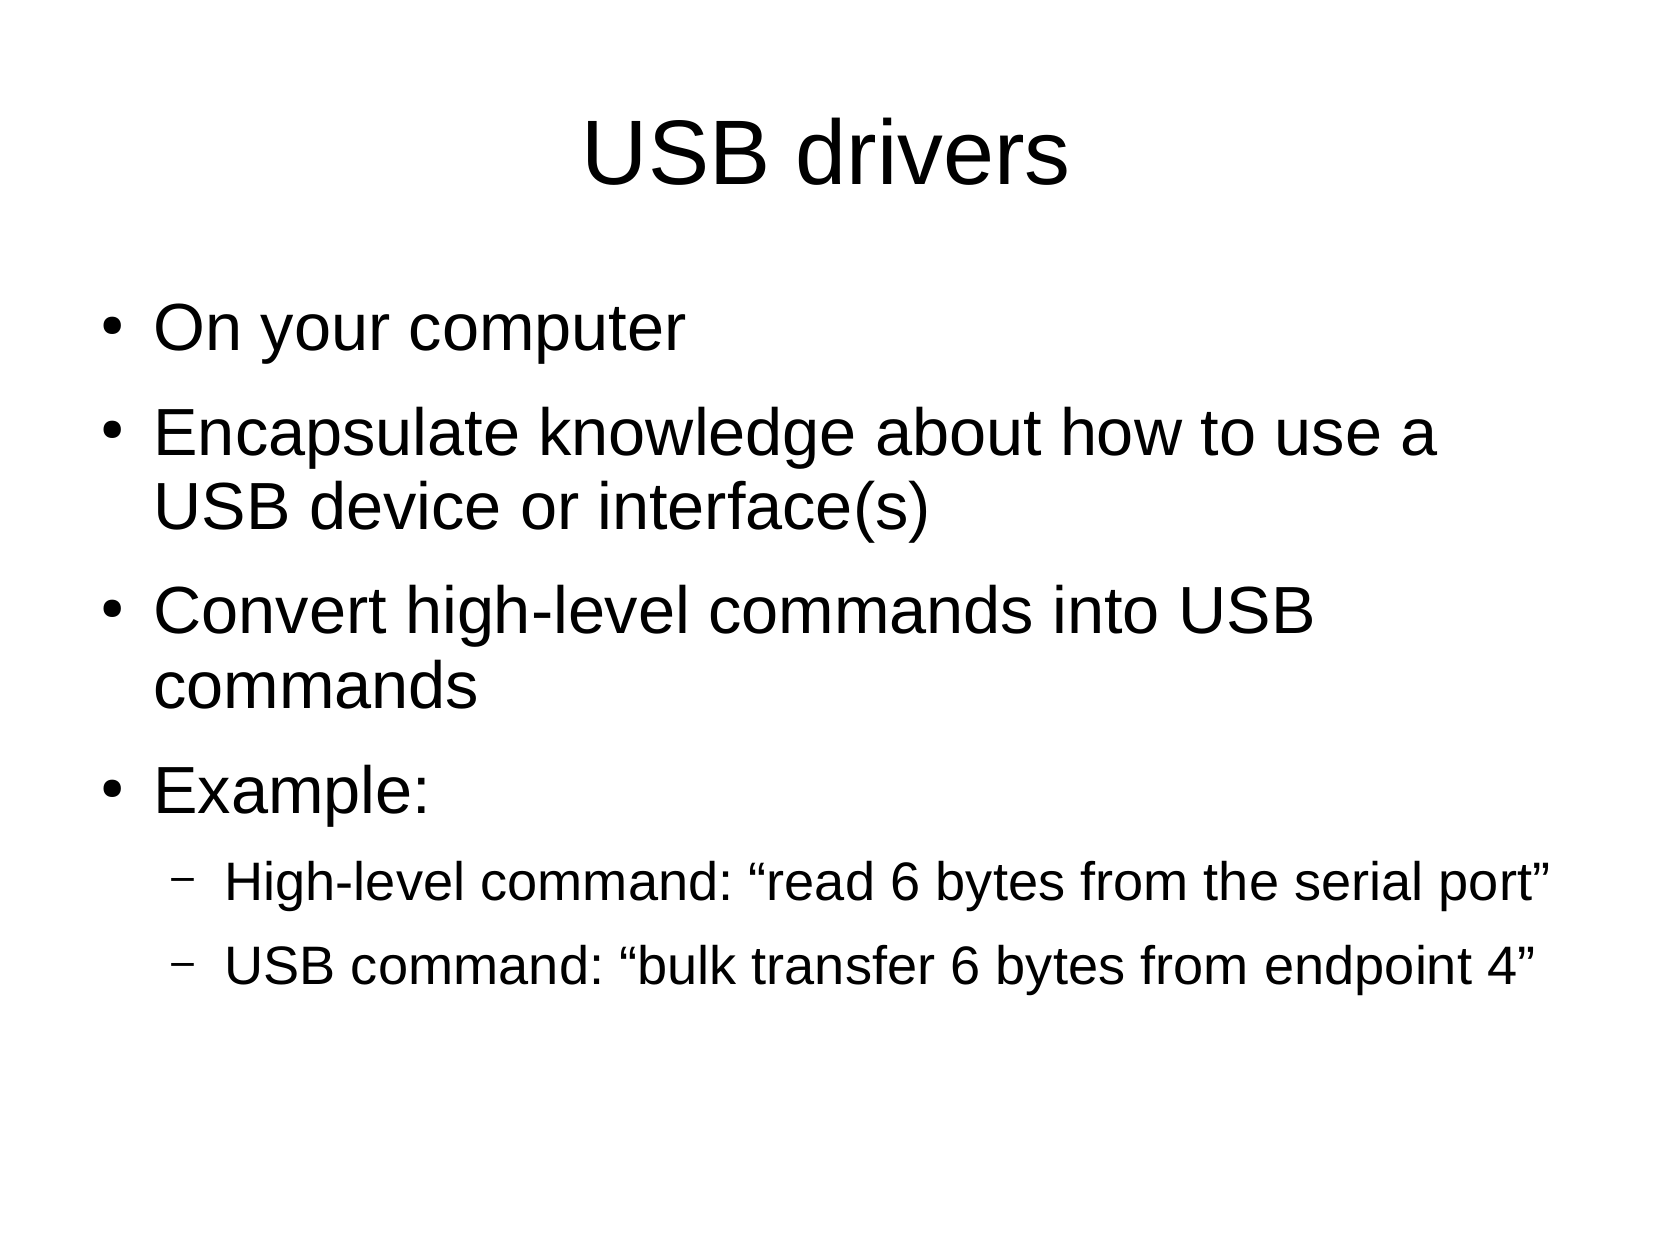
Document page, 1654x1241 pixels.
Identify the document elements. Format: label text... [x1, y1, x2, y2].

list On your computer Encapsulate knowledge about how to use a USB device or interface(s) Convert high-level commands into USB commands Example: High-level command: “read 6 bytes from the serial port” USB command: “bulk transfer 6 bytes from endpoint 4” [82, 290, 1571, 1010]
title USB drivers [82, 49, 1571, 257]
